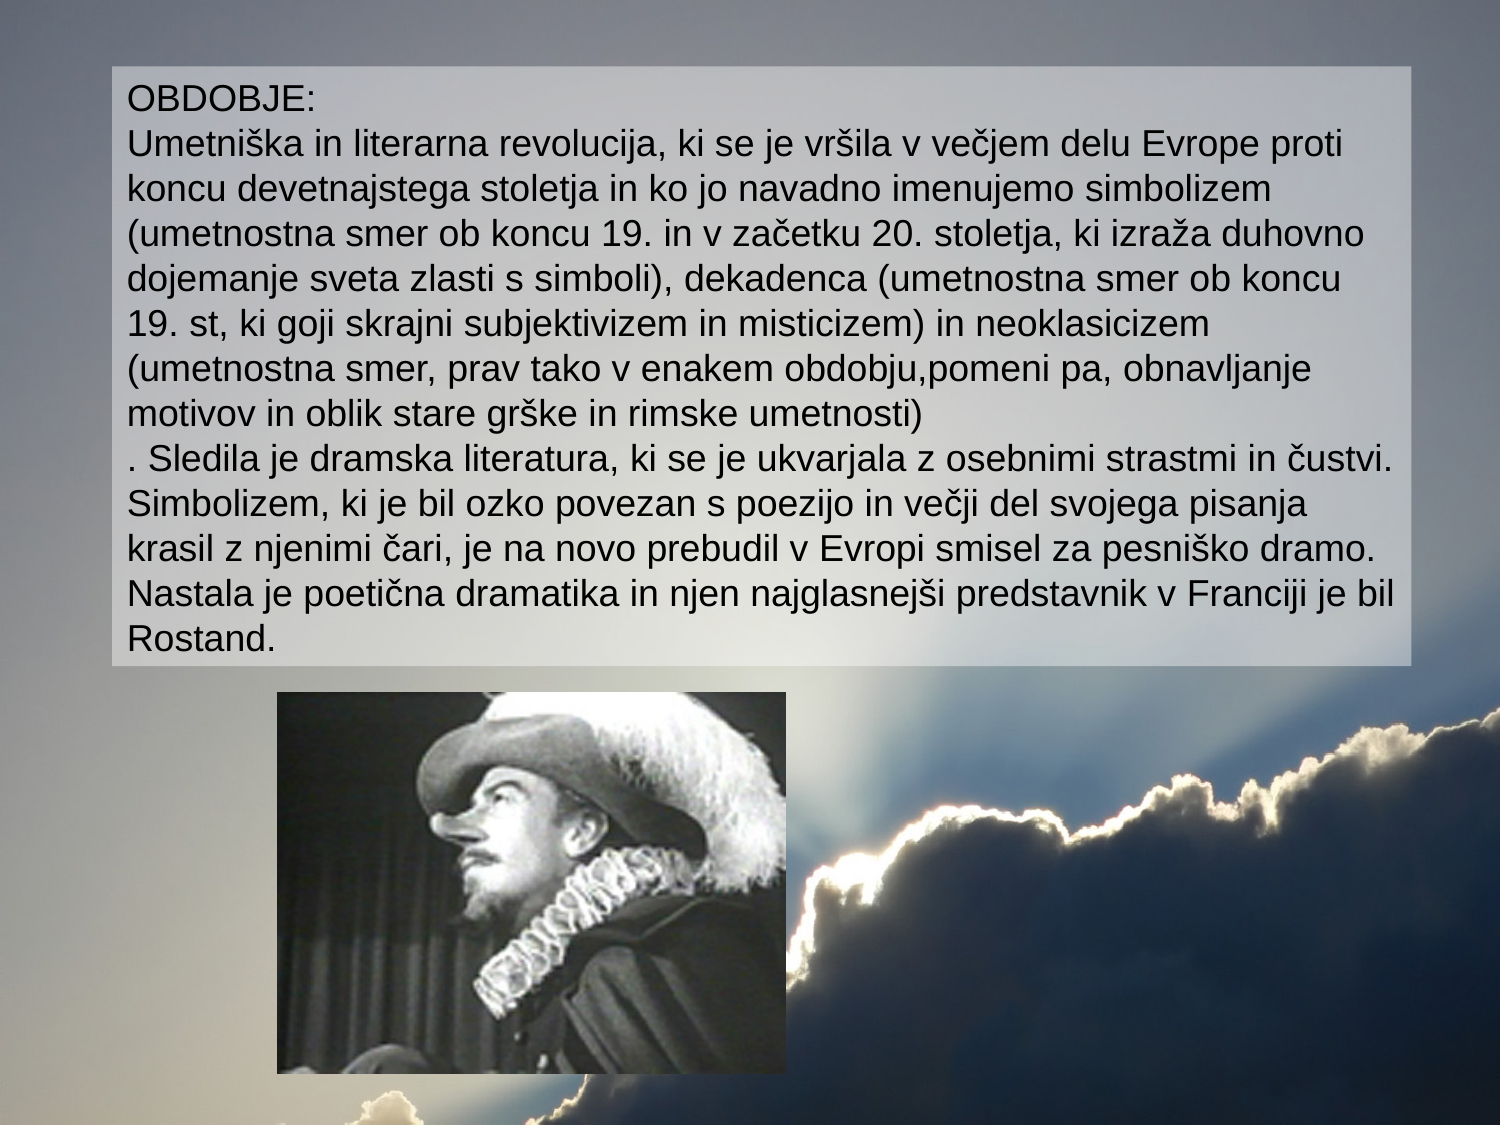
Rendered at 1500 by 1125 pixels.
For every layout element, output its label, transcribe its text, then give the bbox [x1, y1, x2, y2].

text_box OBDOBJE: Umetniška in literarna revolucija, ki se je vršila v večjem delu Evrope proti koncu devetnajstega stoletja in ko jo navadno imenujemo simbolizem (umetnostna smer ob koncu 19. in v začetku 20. stoletja, ki izraža duhovno dojemanje sveta zlasti s simboli), dekadenca (umetnostna smer ob koncu 19. st, ki goji skrajni subjektivizem in misticizem) in neoklasicizem (umetnostna smer, prav tako v enakem obdobju,pomeni pa, obnavljanje motivov in oblik stare grške in rimske umetnosti) . Sledila je dramska literatura, ki se je ukvarjala z osebnimi strastmi in čustvi. Simbolizem, ki je bil ozko povezan s poezijo in večji del svojega pisanja krasil z njenimi čari, je na novo prebudil v Evropi smisel za pesniško dramo. Nastala je poetična dramatika in njen najglasnejši predstavnik v Franciji je bil Rostand. [112, 66, 1412, 667]
picture [0, 0, 1500, 1125]
